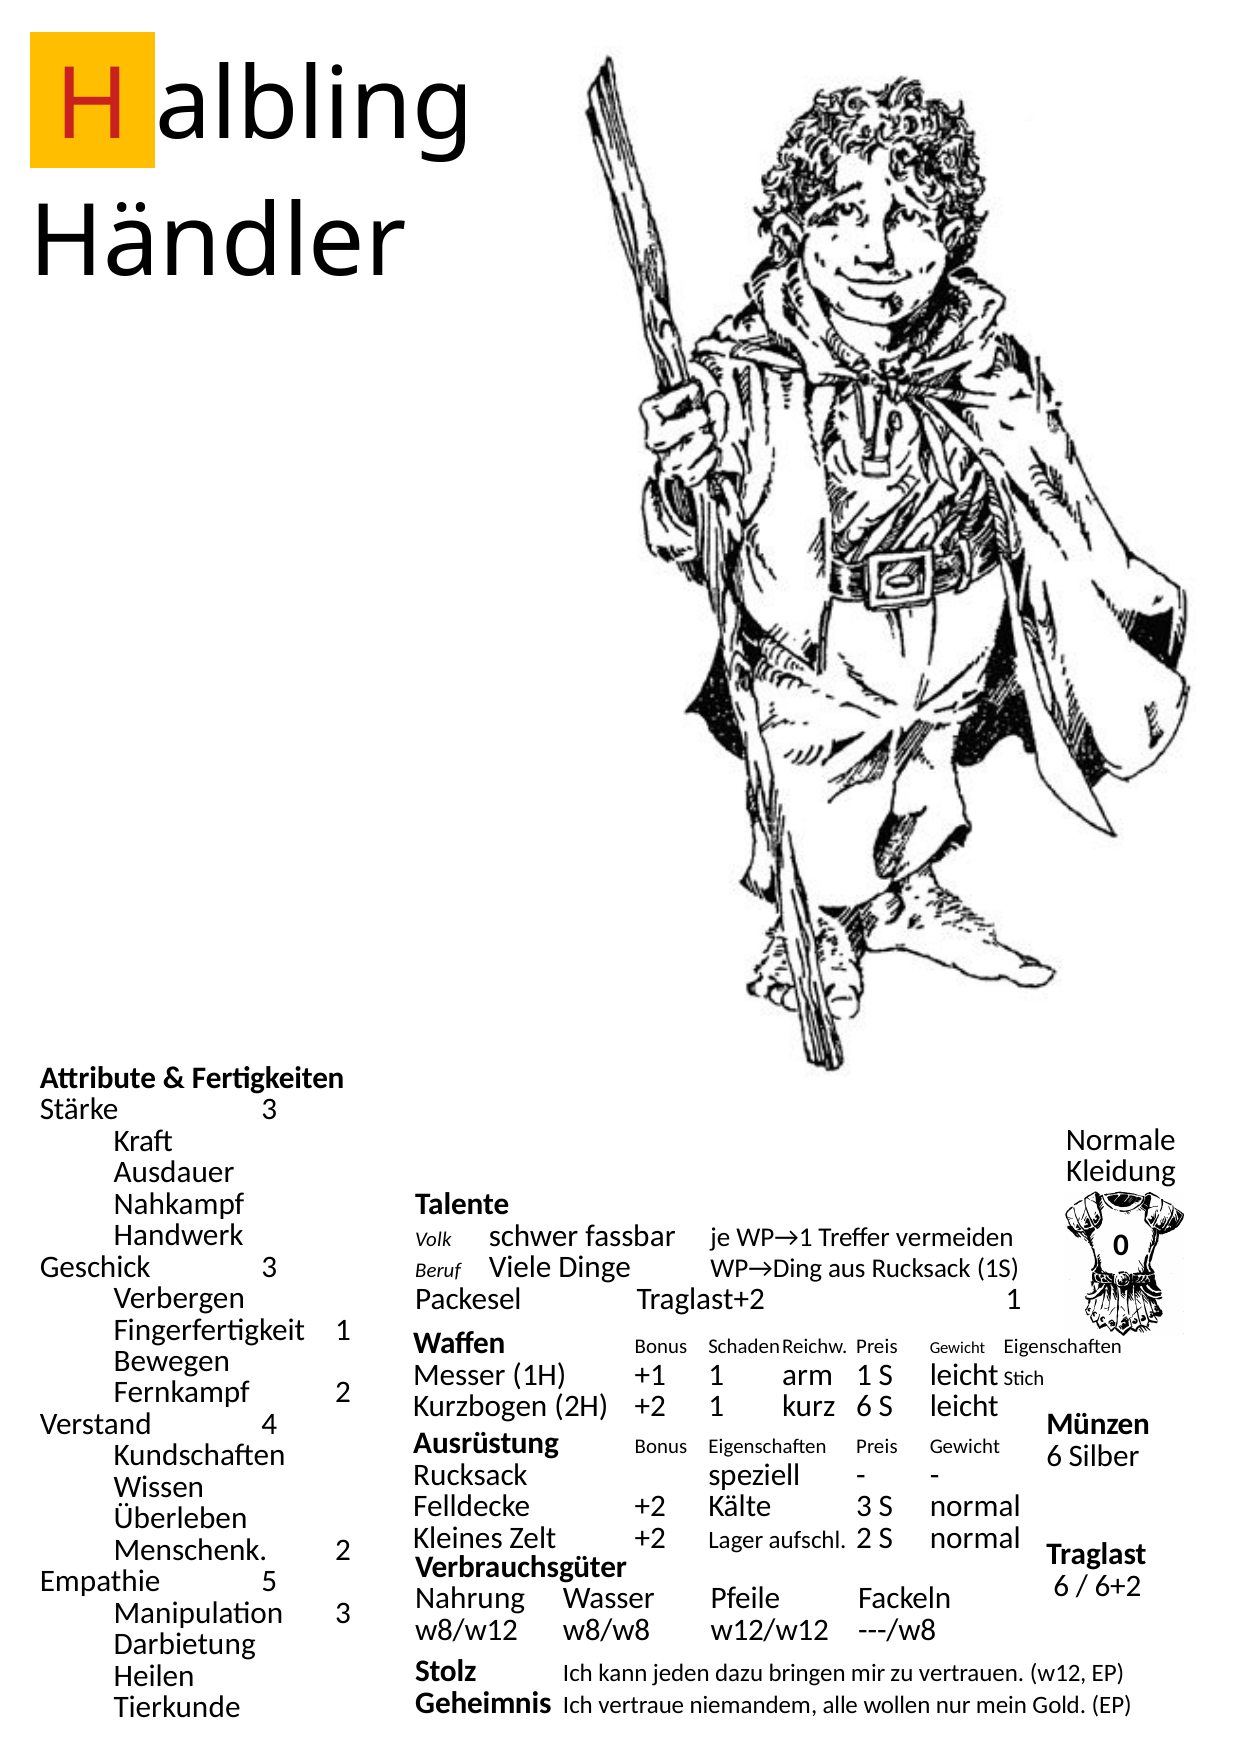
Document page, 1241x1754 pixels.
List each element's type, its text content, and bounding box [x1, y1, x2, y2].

text_box H albling Händler [14, 24, 625, 274]
text_box Verbrauchsgüter Nahrung Wasser Pfeile Fackeln w8/w12 w8/w8 w12/w12 ---/w8 [400, 1546, 979, 1650]
text_box Traglast 6 / 6+2 [1031, 1533, 1208, 1618]
text_box Attribute & Fertigkeiten Stärke 3 Kraft Ausdauer Nahkampf Handwerk Geschick 3 Verbergen Fingerfertigkeit 1 Bewegen Fernkampf 2 Verstand 4 Kundschaften Wissen Überleben Menschenk. 2 Empathie 5 Manipulation 3 Darbietung Heilen Tierkunde [25, 1057, 374, 1729]
picture [1065, 1270, 1184, 1336]
text_box Waffen Bonus Schaden Reichw. Preis Gewicht Eigenschaften Messer (1H) +1 1 arm 1 S leicht Stich Kurzbogen (2H) +2 1 kurz 6 S leicht [398, 1322, 1219, 1434]
text_box Talente Volk schwer fassbar je WP→1 Treffer vermeiden Beruf Viele Dinge WP→Ding aus Rucksack (1S) Packesel Traglast+2 1 [400, 1183, 1045, 1322]
text_box Stolz Ich kann jeden dazu bringen mir zu vertrauen. (w12, EP) Geheimnis Ich vertraue niemandem, alle wollen nur mein Gold. (EP) [400, 1650, 1213, 1729]
text_box Ausrüstung Bonus Eigenschaften Preis Gewicht Rucksack speziell - - Felldecke +2 Kälte 3 S normal Kleines Zelt +2 Lager aufschl. 2 S normal [398, 1422, 1093, 1563]
picture [578, 46, 1196, 1077]
text_box Münzen 6 Silber [1031, 1403, 1208, 1488]
text_box Normale Kleidung 0 [1018, 1119, 1224, 1270]
